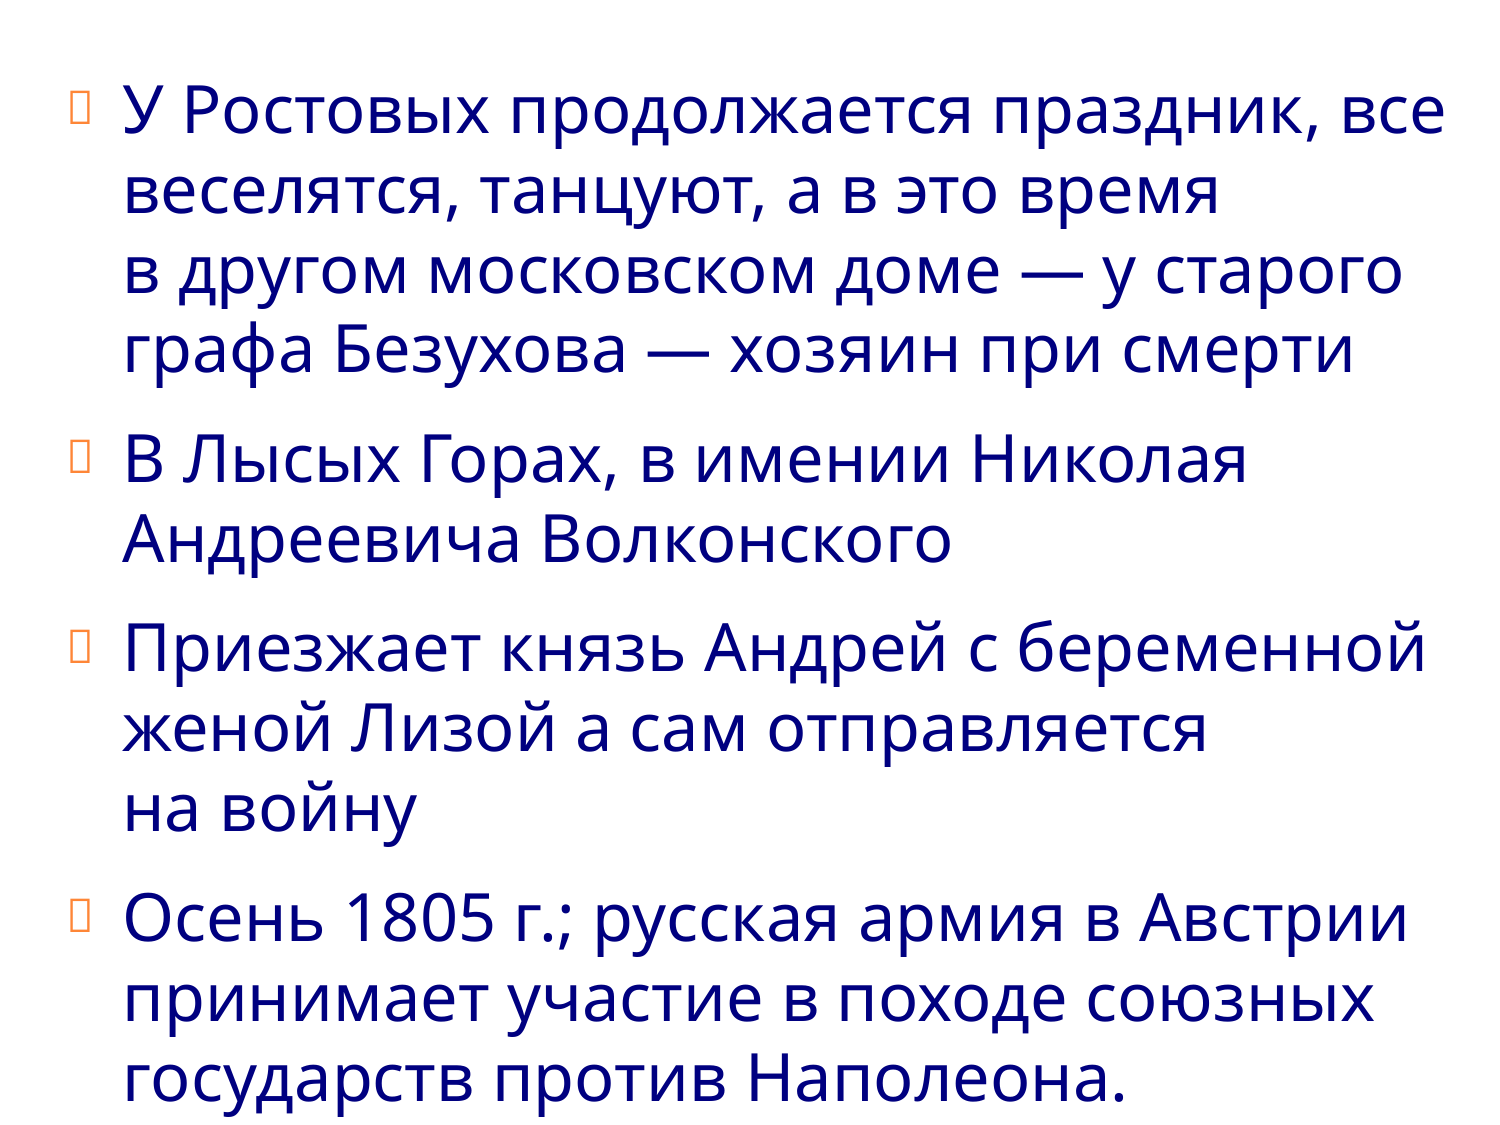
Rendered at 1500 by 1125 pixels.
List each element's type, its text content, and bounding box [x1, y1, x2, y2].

list У Ростовых продолжается праздник, все веселятся, танцуют, а в это время в другом московском доме — у старого графа Безухова — хозяин при смерти В Лысых Горах, в имении Николая Андреевича Волконского Приезжает князь Андрей с беременной женой Лизой а сам отправляется на войну Осень 1805 г.; русская армия в Австрии принимает участие в походе союзных государств против Наполеона. [51, 59, 1477, 1093]
